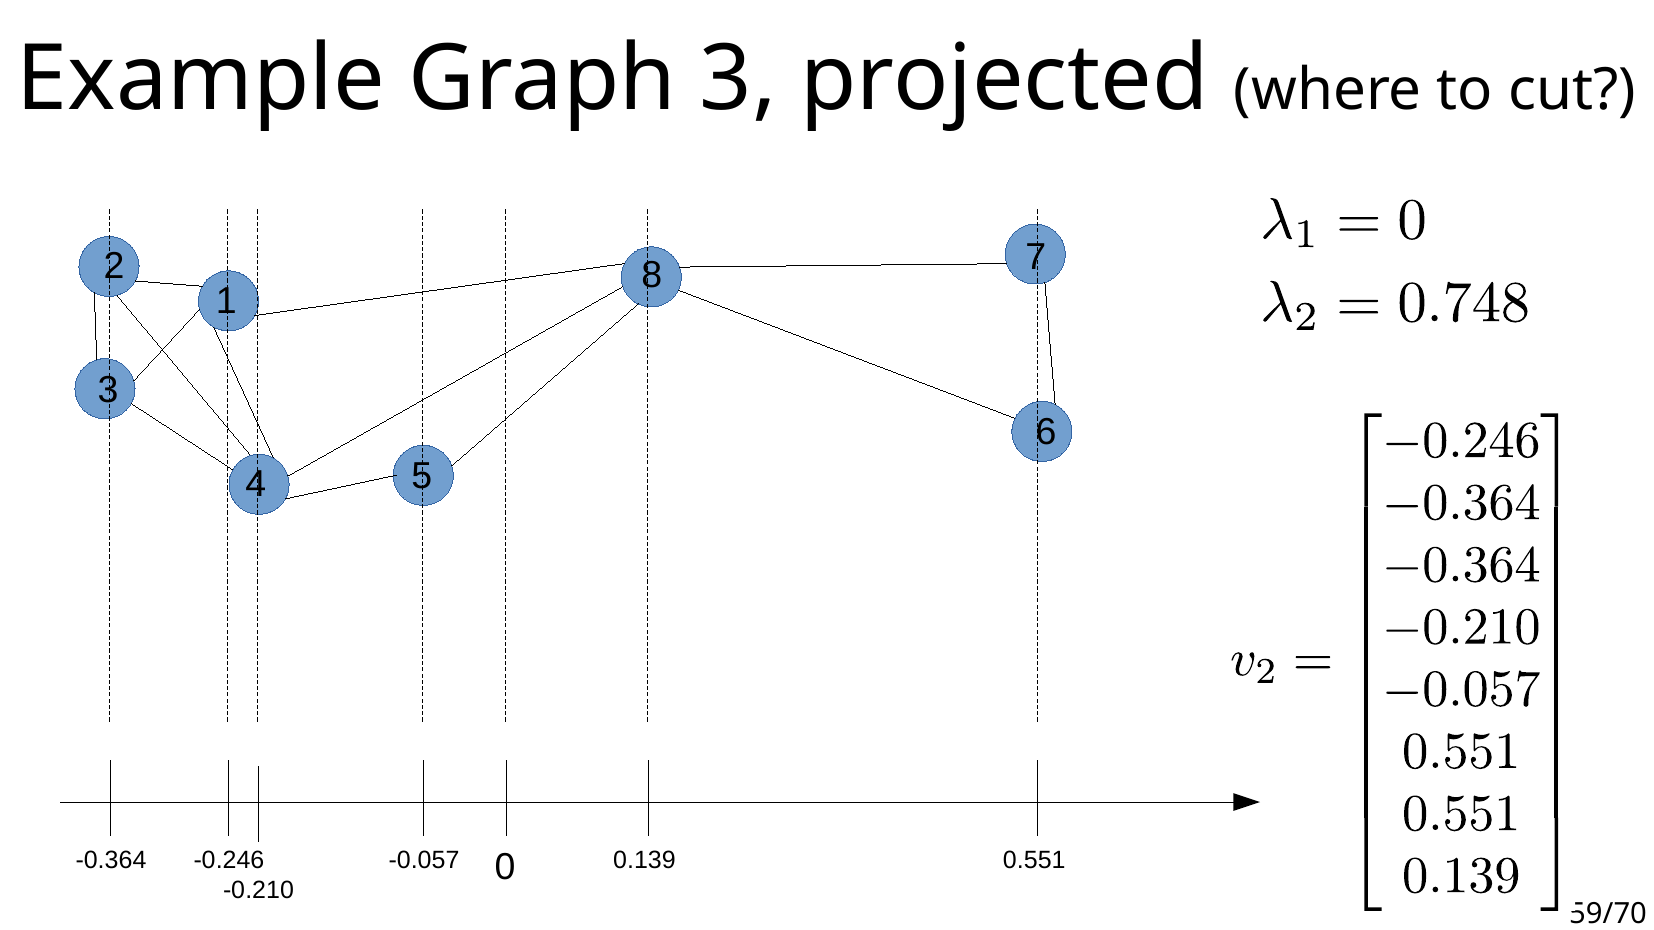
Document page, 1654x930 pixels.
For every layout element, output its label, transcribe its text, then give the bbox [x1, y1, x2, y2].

text_box -0.364 [60, 838, 162, 882]
text_box [1260, 198, 1427, 248]
text_box 8 [626, 245, 678, 303]
text_box 0.139 [598, 838, 692, 882]
text_box [636, 303, 666, 307]
text_box 4 [230, 455, 282, 513]
text_box [1062, 240, 1066, 268]
text_box [282, 464, 290, 504]
title Example Graph 3, projected (where to cut?) [0, 0, 1653, 149]
text_box 1 [201, 272, 252, 330]
text_box 2 [88, 236, 140, 294]
text_box [78, 244, 88, 288]
text_box [1020, 224, 1051, 228]
text_box -0.057 [373, 838, 475, 882]
text_box [252, 282, 259, 320]
text_box [1011, 411, 1020, 452]
text_box [621, 260, 626, 293]
text_box [447, 456, 454, 494]
text_box [1005, 237, 1010, 271]
text_box 0 [479, 838, 531, 896]
text_box [74, 369, 82, 408]
text_box [678, 263, 682, 290]
text_box 0.551 [988, 838, 1081, 882]
text_box 3 [82, 360, 134, 418]
text_box [1230, 413, 1576, 911]
text_box 7 [1010, 228, 1062, 285]
text_box -0.246 [178, 838, 280, 882]
text_box 5 [396, 446, 447, 504]
text_box [1260, 280, 1531, 331]
text_box 6 [1020, 402, 1072, 460]
text_box -0.210 [208, 867, 310, 911]
